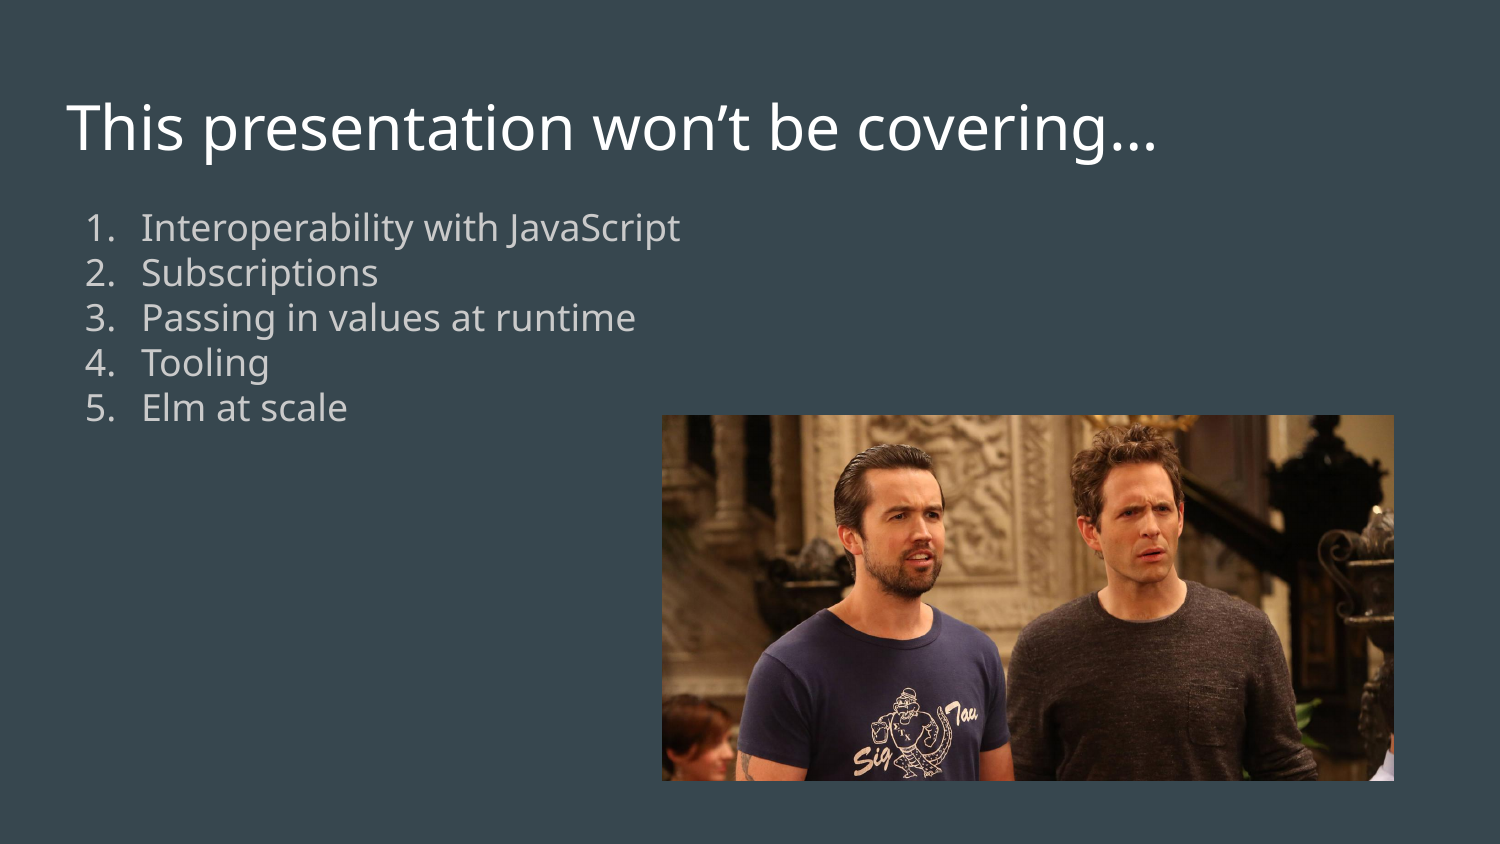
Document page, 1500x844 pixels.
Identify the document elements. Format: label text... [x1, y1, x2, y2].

title This presentation won’t be covering… [51, 72, 1449, 167]
list Interoperability with JavaScript Subscriptions Passing in values at runtime Tooling Elm at scale [51, 189, 1449, 750]
picture [662, 415, 1394, 781]
